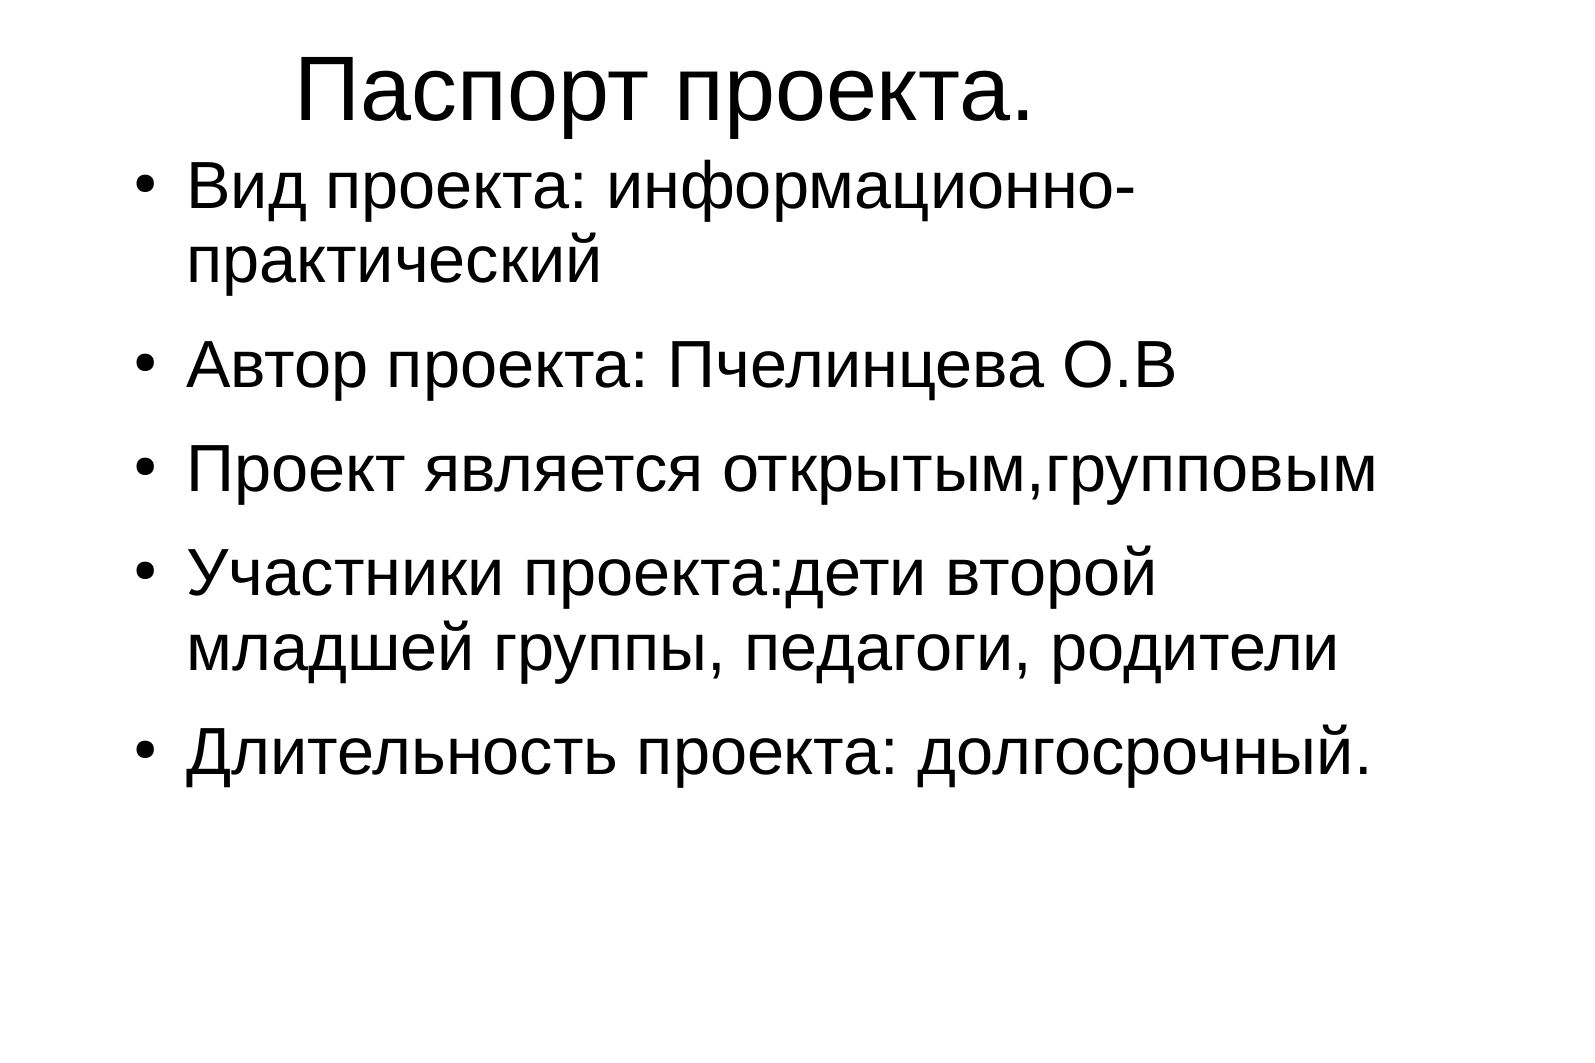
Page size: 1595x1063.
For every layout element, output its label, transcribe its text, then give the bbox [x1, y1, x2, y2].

list Вид проекта: информационно-практический Автор проекта: Пчелинцева О.В Проект является открытым,групповым Участники проекта:дети второй младшей группы, педагоги, родители Длительность проекта: долгосрочный. [115, 147, 1447, 1034]
title Паспорт проекта. [118, 29, 1214, 147]
